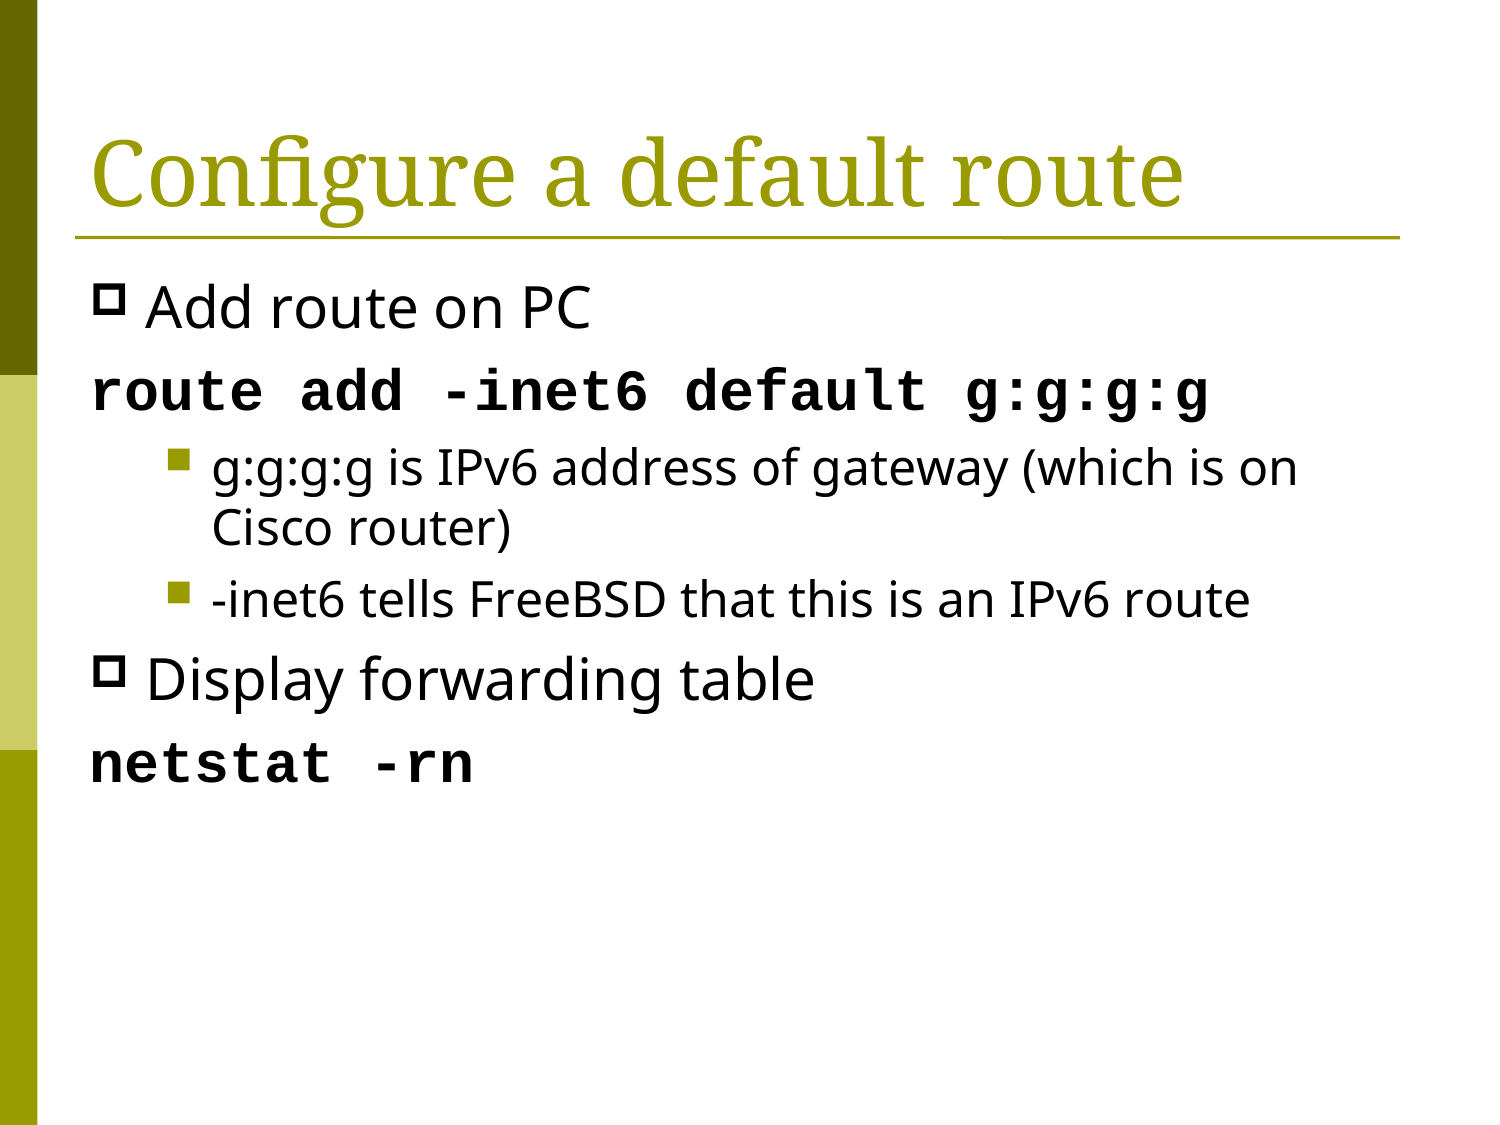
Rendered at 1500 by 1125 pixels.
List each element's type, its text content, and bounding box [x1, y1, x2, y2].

title Configure a default route [75, 45, 1426, 233]
list Add route on PC route add -inet6 default g:g:g:g g:g:g:g is IPv6 address of gateway (which is on Cisco router) -inet6 tells FreeBSD that this is an IPv6 route Display forwarding table netstat -rn [75, 262, 1426, 1006]
